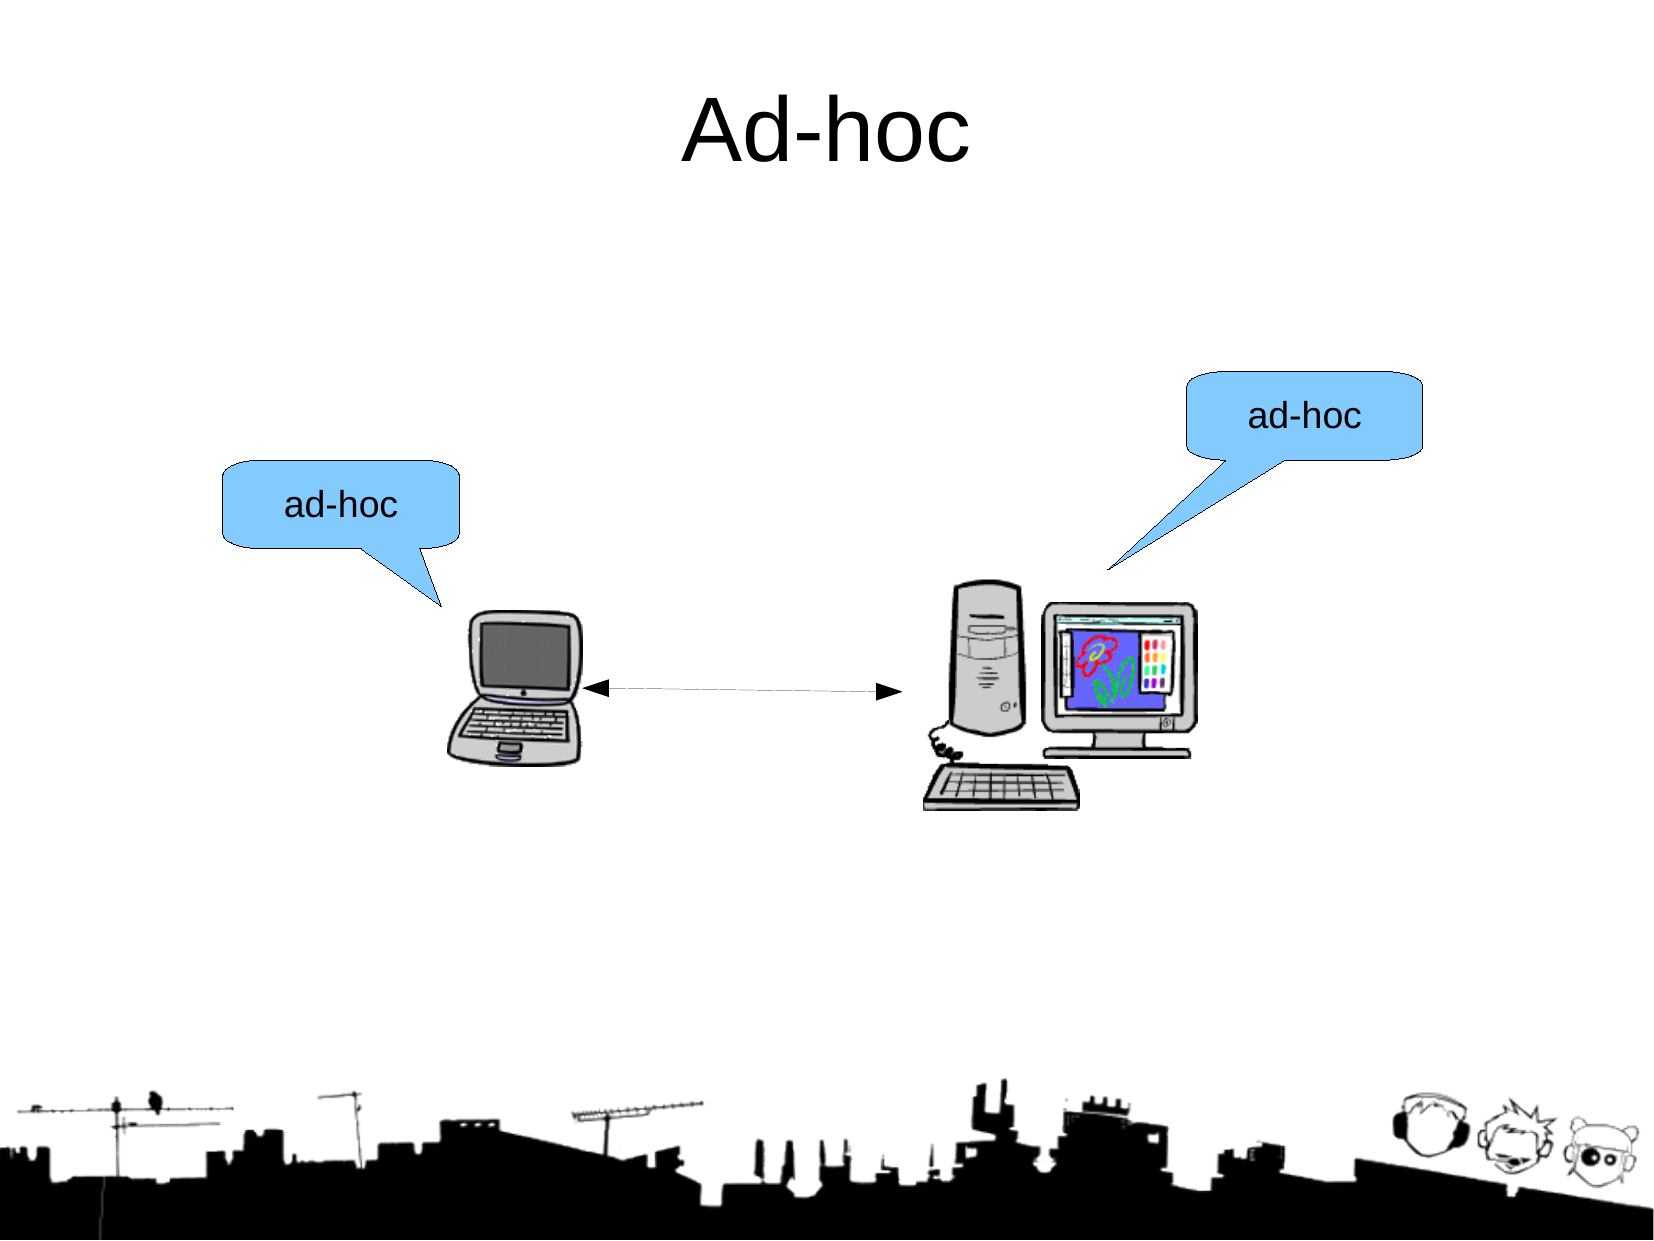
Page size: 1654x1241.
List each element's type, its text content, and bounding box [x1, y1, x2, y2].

text_box ad-hoc [1107, 371, 1423, 570]
picture [902, 572, 1198, 811]
picture [447, 610, 583, 767]
picture [0, 1077, 1654, 1240]
title Ad-hoc [82, 25, 1571, 233]
text_box ad-hoc [222, 460, 460, 607]
